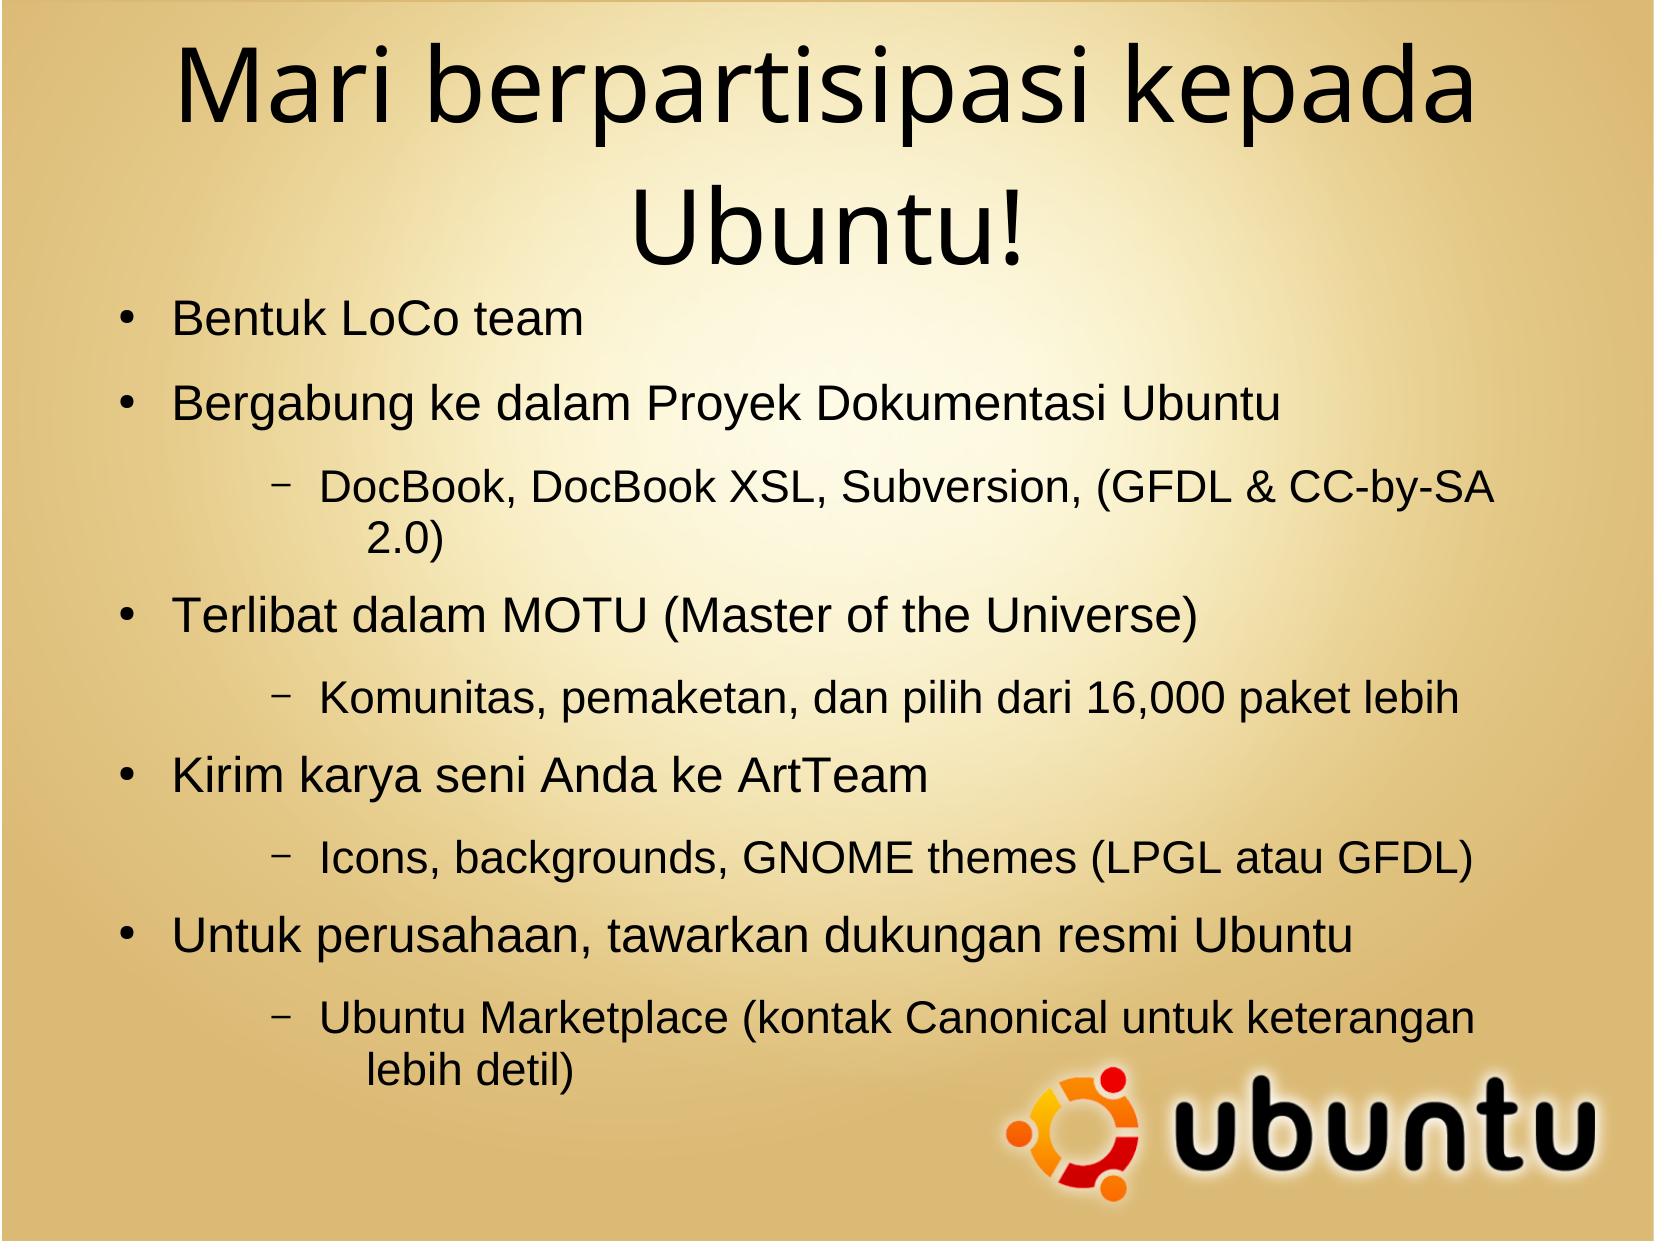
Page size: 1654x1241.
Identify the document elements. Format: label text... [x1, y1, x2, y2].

title Mari berpartisipasi kepada Ubuntu! [82, 49, 1571, 257]
picture [2, 0, 1654, 1241]
list Bentuk LoCo team Bergabung ke dalam Proyek Dokumentasi Ubuntu DocBook, DocBook XSL, Subversion, (GFDL & CC-by-SA 2.0) Terlibat dalam MOTU (Master of the Universe) Komunitas, pemaketan, dan pilih dari 16,000 paket lebih Kirim karya seni Anda ke ArtTeam Icons, backgrounds, GNOME themes (LPGL atau GFDL) Untuk perusahaan, tawarkan dukungan resmi Ubuntu Ubuntu Marketplace (kontak Canonical untuk keterangan lebih detil) [82, 290, 1571, 1109]
